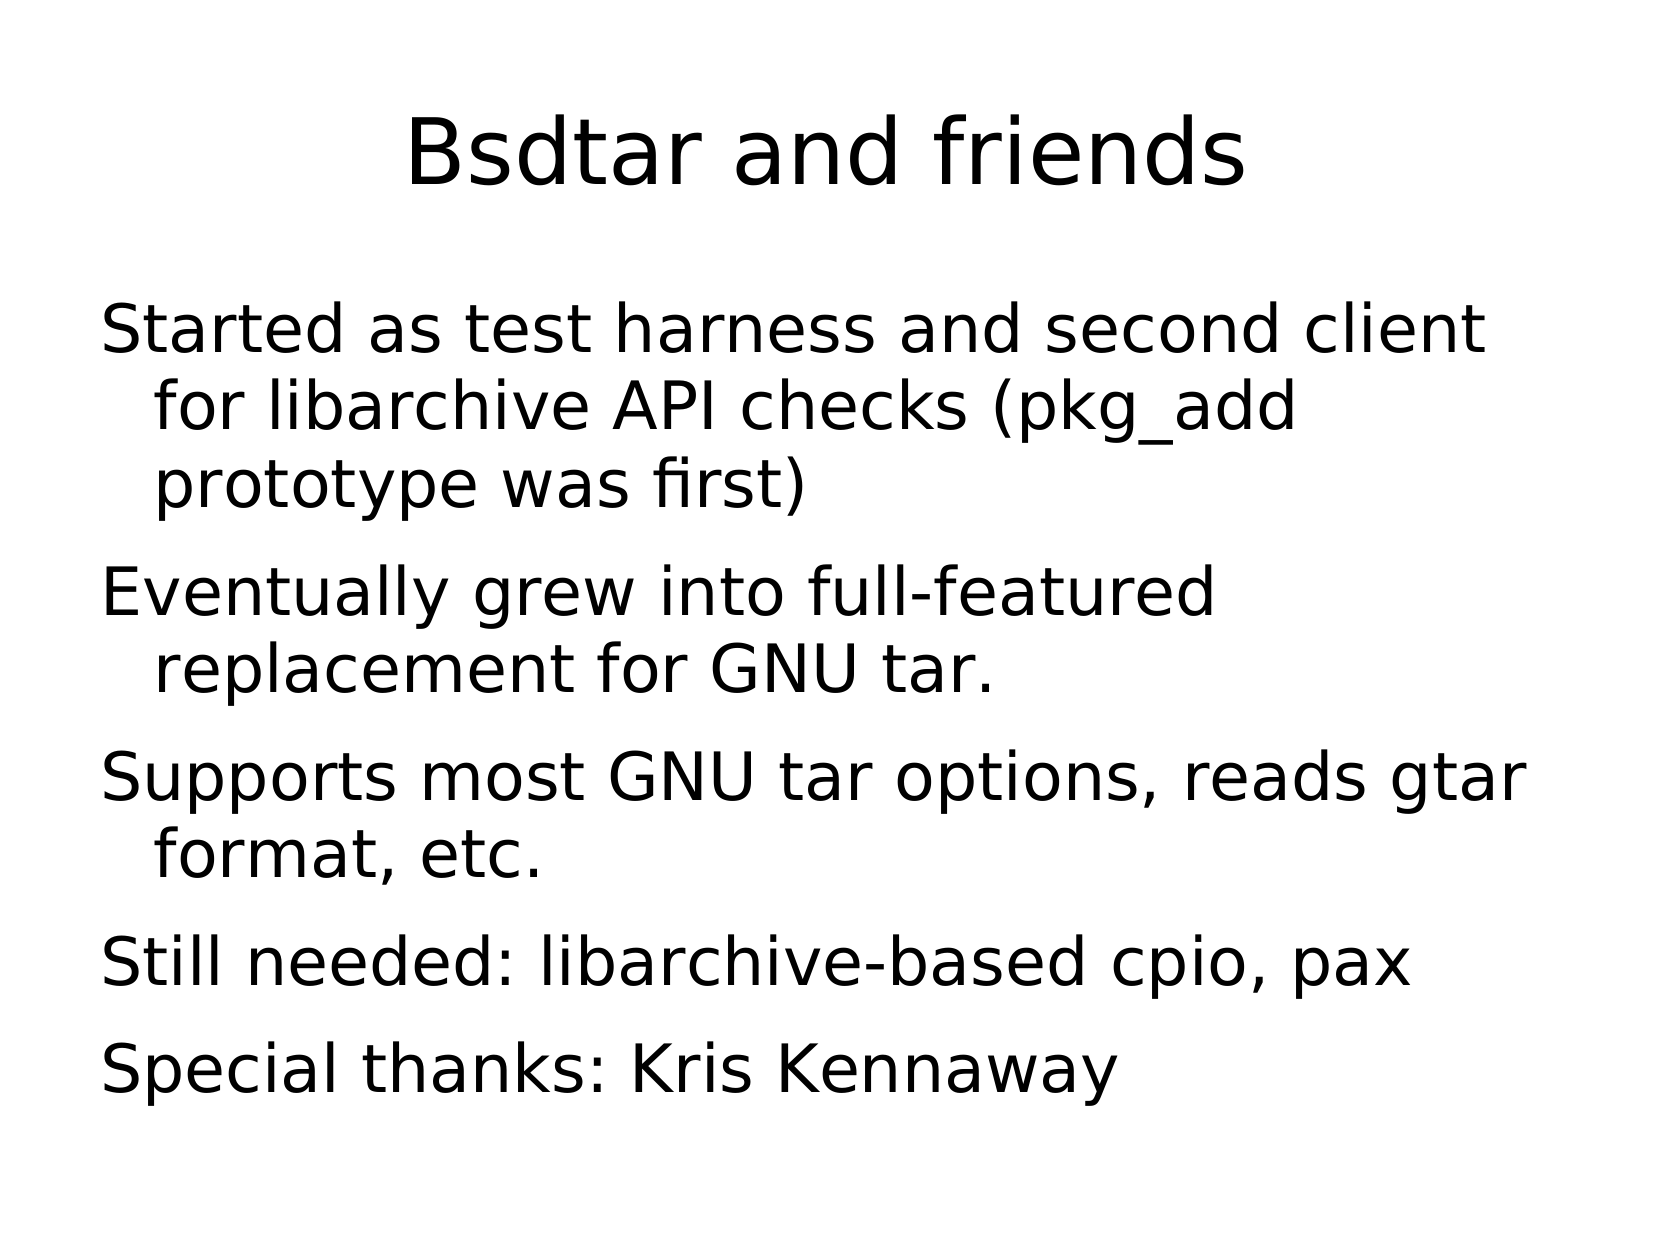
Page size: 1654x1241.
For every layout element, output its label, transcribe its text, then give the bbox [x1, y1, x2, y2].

list Started as test harness and second client for libarchive API checks (pkg_add prototype was first) Eventually grew into full-featured replacement for GNU tar. Supports most GNU tar options, reads gtar format, etc. Still needed: libarchive-based cpio, pax Special thanks: Kris Kennaway [82, 290, 1571, 1109]
title Bsdtar and friends [82, 49, 1571, 257]
